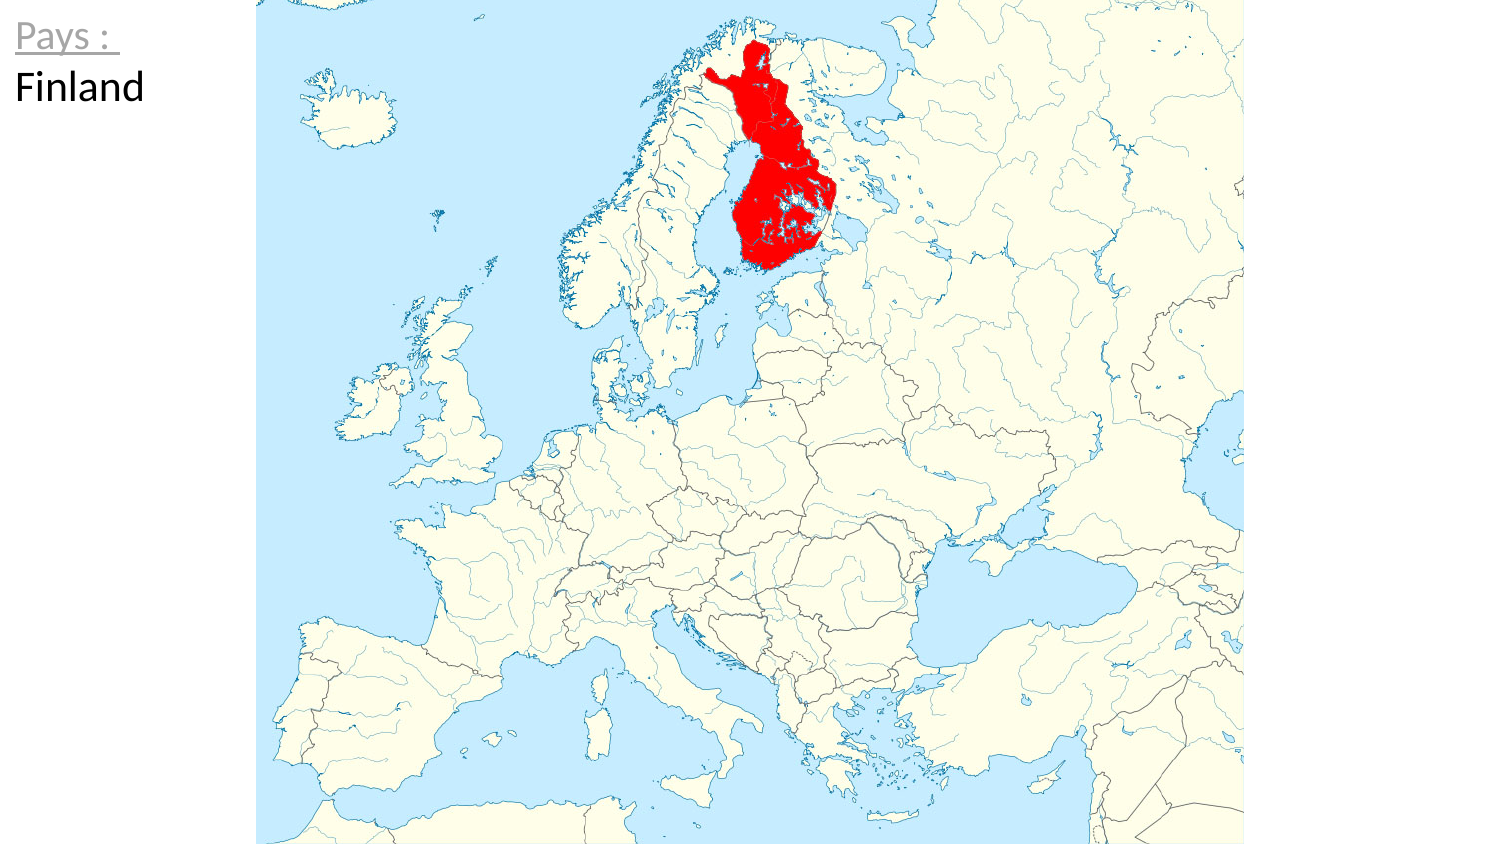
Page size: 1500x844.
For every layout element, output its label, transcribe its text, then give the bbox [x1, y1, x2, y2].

text_box Pays : Finland [0, 0, 256, 295]
picture [256, 0, 1244, 844]
